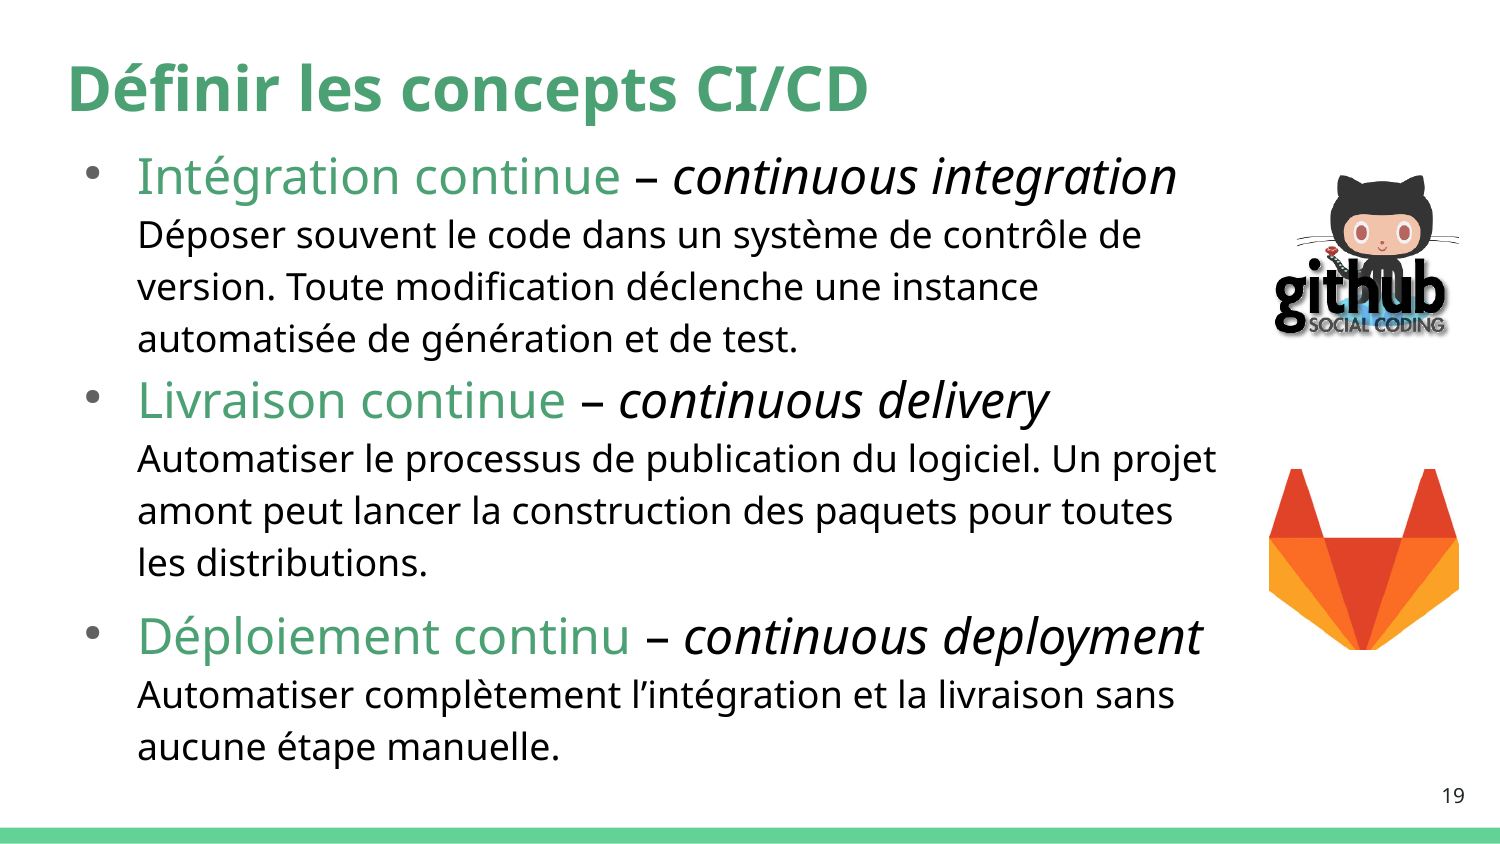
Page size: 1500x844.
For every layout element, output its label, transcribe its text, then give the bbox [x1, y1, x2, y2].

picture [1269, 147, 1459, 341]
text_box <numéro> [1389, 764, 1480, 830]
title Définir les concepts CI/CD [51, 23, 1449, 117]
picture [1269, 469, 1459, 650]
list Intégration continue – continuous integration Déposer souvent le code dans un système de contrôle de version. Toute modification déclenche une instance automatisée de génération et de test. Livraison continue – continuous delivery Automatiser le processus de publication du logiciel. Un projet amont peut lancer la construction des paquets pour toutes les distributions. Déploiement continu – continuous deployment Automatiser complètement l’intégration et la livraison sans aucune étape manuelle. [51, 120, 1241, 827]
